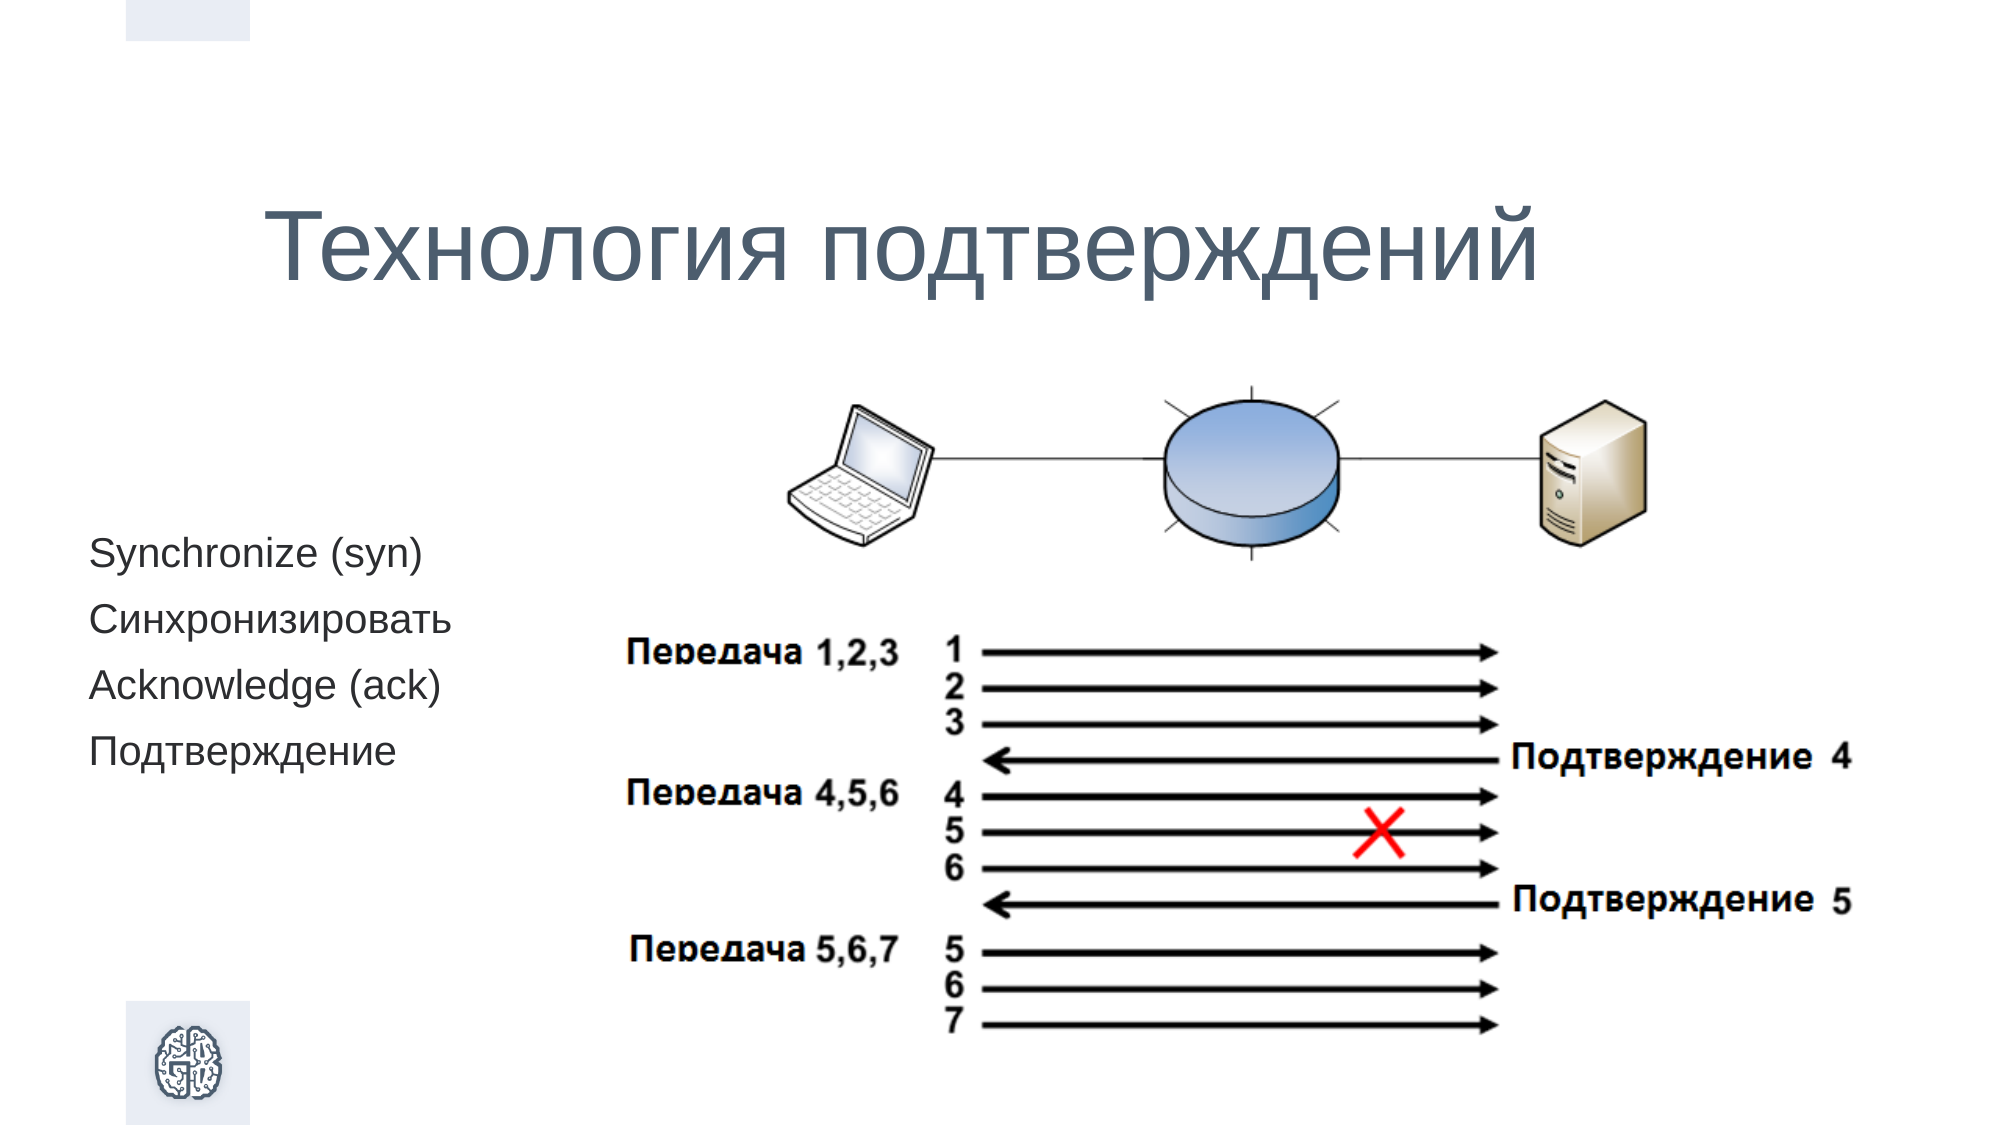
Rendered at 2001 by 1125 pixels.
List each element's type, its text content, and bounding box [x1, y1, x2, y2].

picture [502, 317, 1881, 1054]
list Synchronize (syn) Синхронизировать Acknowledge (ack) Подтверждение [73, 431, 502, 941]
picture [144, 1016, 232, 1110]
title Технология подтверждений [248, 124, 1752, 372]
